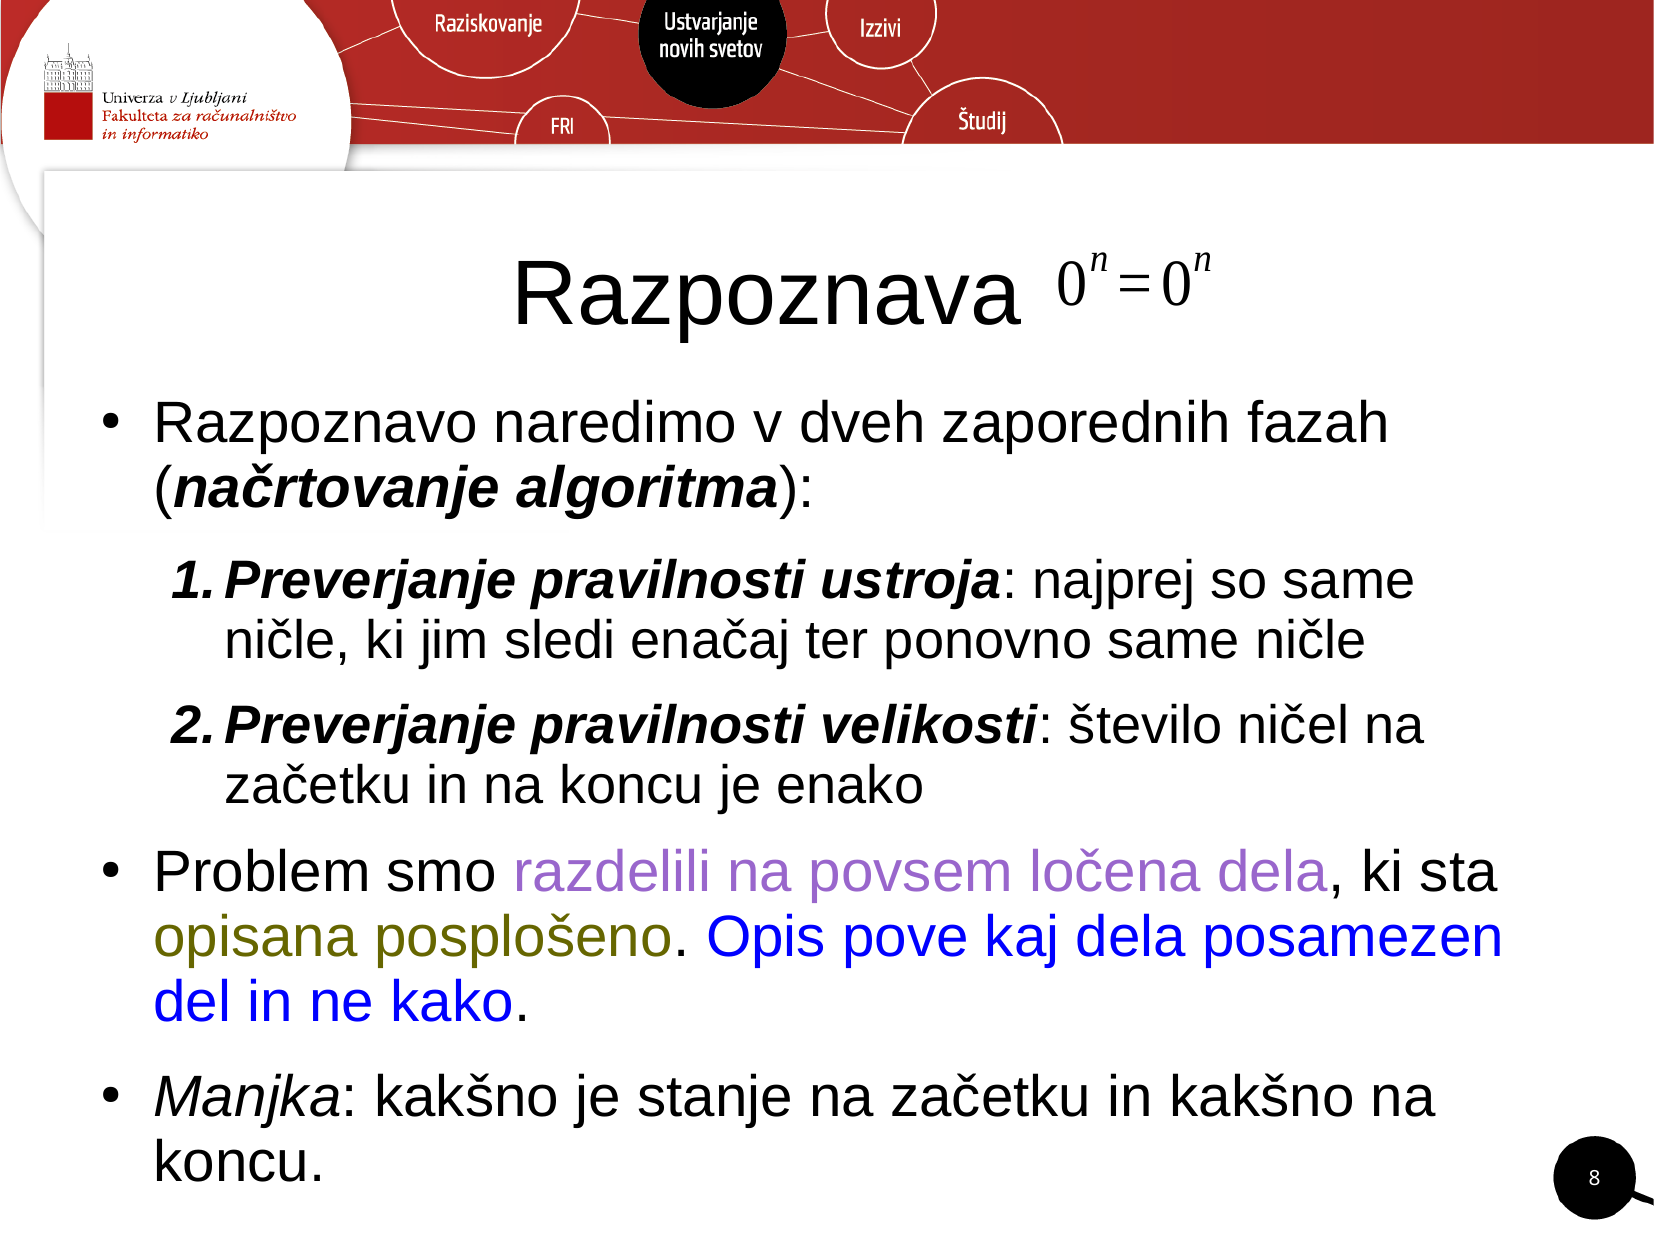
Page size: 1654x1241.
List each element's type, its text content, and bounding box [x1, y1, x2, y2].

picture [0, 0, 1654, 1241]
title Razpoznava [35, 188, 1524, 397]
text_box <številka> [1553, 1145, 1636, 1212]
chart [1051, 236, 1219, 320]
list Razpoznavo naredimo v dveh zaporednih fazah (načrtovanje algoritma): Preverjanje pravilnosti ustroja: najprej so same ničle, ki jim sledi enačaj ter ponovno same ničle Preverjanje pravilnosti velikosti: število ničel na začetku in na koncu je enako Problem smo razdelili na povsem ločena dela, ki sta opisana posplošeno. Opis pove kaj dela posamezen del in ne kako. Manjka: kakšno je stanje na začetku in kakšno na koncu. [82, 389, 1538, 986]
